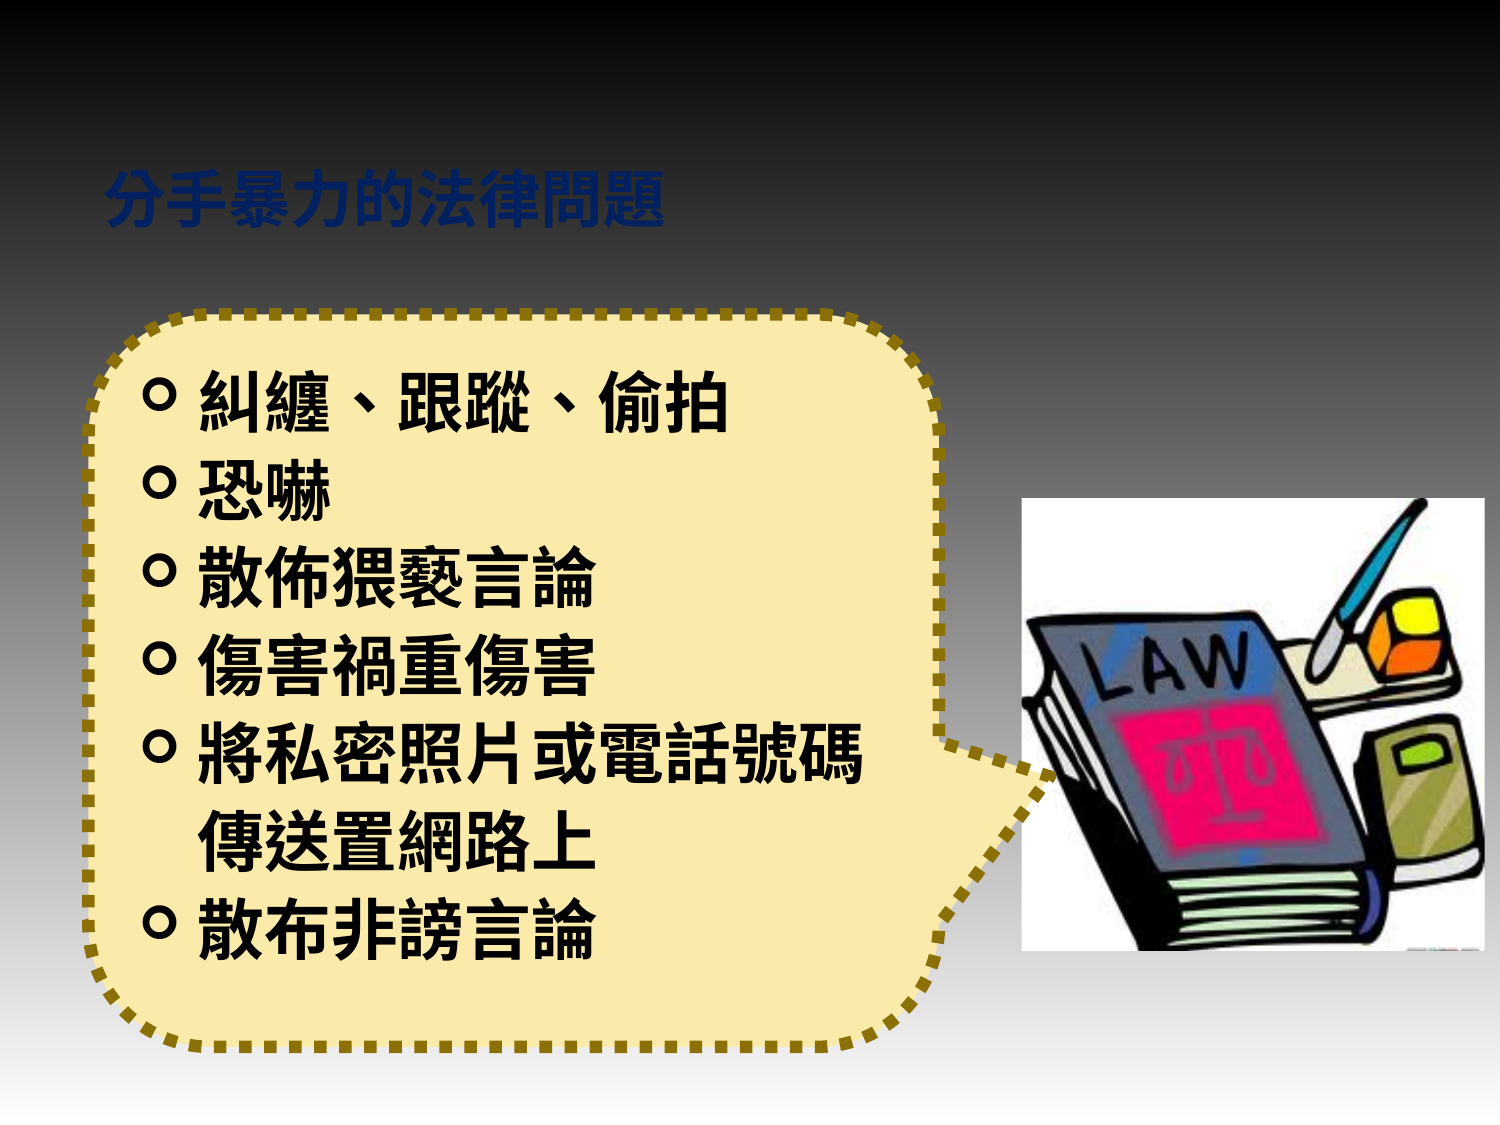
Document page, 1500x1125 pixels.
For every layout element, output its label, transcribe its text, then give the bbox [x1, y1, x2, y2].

text_box [88, 351, 1050, 1047]
picture [1021, 467, 1485, 951]
text_box 糾纏、跟蹤、偷拍 恐嚇 散佈猥褻言論 傷害禍重傷害 將私密照片或電話號碼 傳送置網路上 散布非謗言論 [123, 267, 916, 988]
title 分手暴力的法律問題 [88, 66, 1282, 243]
